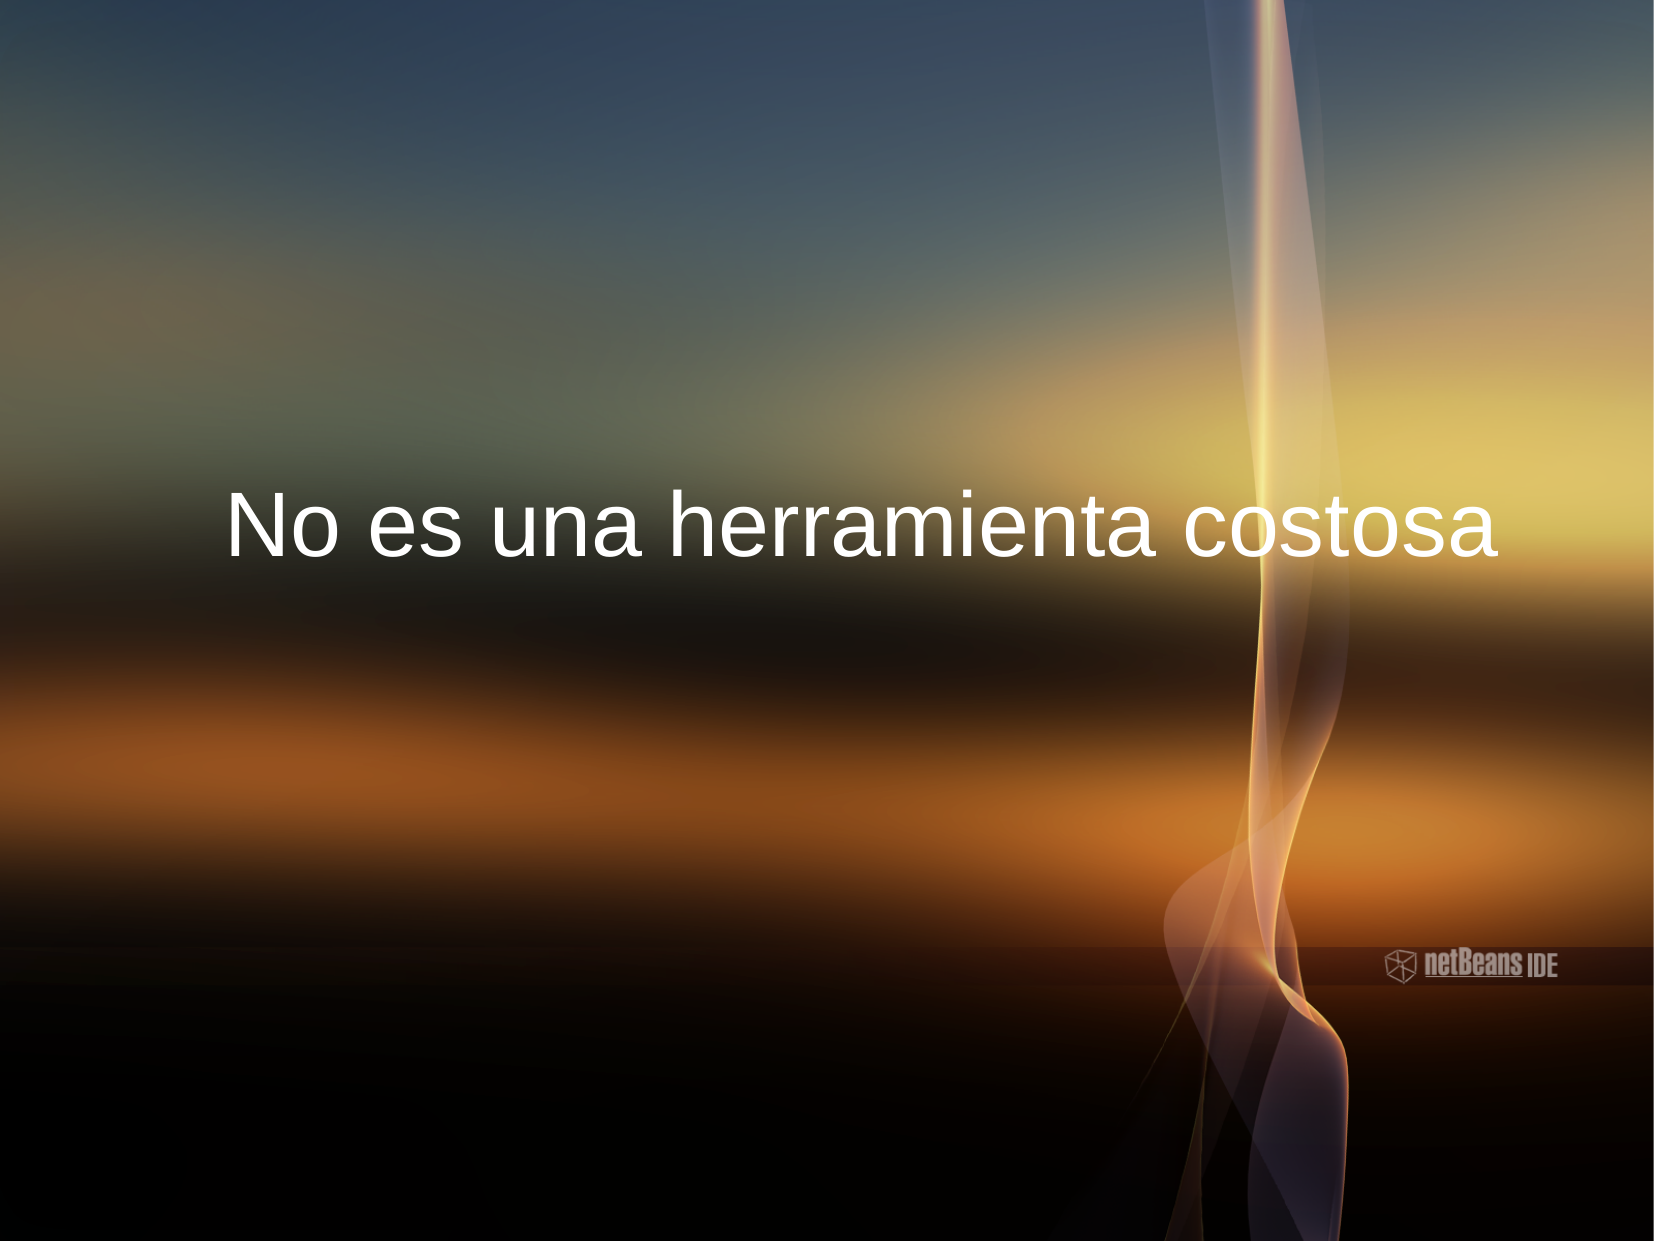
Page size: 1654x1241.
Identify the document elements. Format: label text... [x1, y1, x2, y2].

picture [0, 0, 1654, 1241]
title No es una herramienta costosa [118, 472, 1607, 680]
